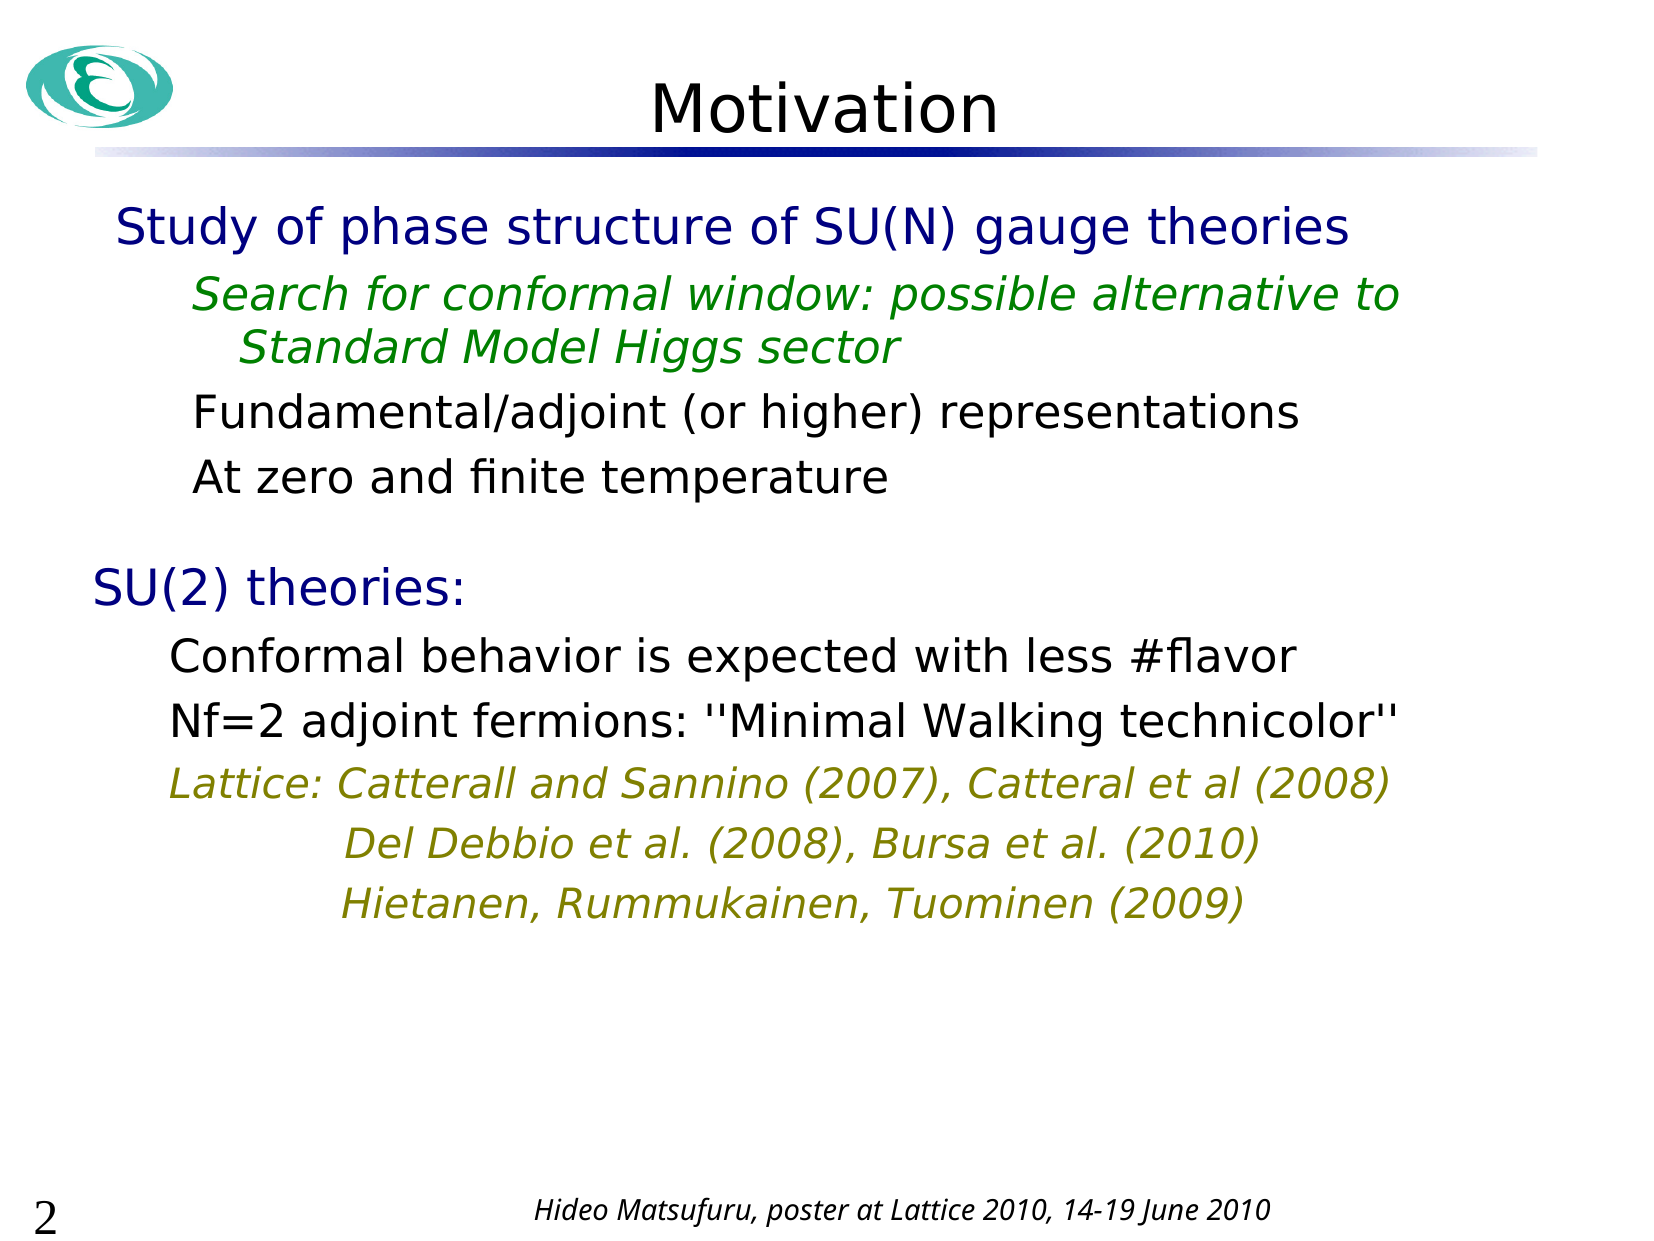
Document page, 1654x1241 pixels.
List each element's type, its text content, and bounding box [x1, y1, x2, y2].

picture [1450, 147, 1538, 157]
title Motivation [201, 56, 1450, 163]
picture [95, 147, 201, 157]
picture [20, 37, 179, 136]
list Study of phase structure of SU(N) gauge theories Search for conformal window: possible alternative to Standard Model Higgs sector Fundamental/adjoint (or higher) representations At zero and finite temperature [97, 197, 1550, 505]
list SU(2) theories: Conformal behavior is expected with less #flavor Nf=2 adjoint fermions: ''Minimal Walking technicolor'' Lattice: Catterall and Sannino (2007), Catteral et al (2008) Del Debbio et al. (2008), Bursa et al. (2010) Hietanen, Rummukainen, Tuominen (2009) [74, 559, 1527, 990]
